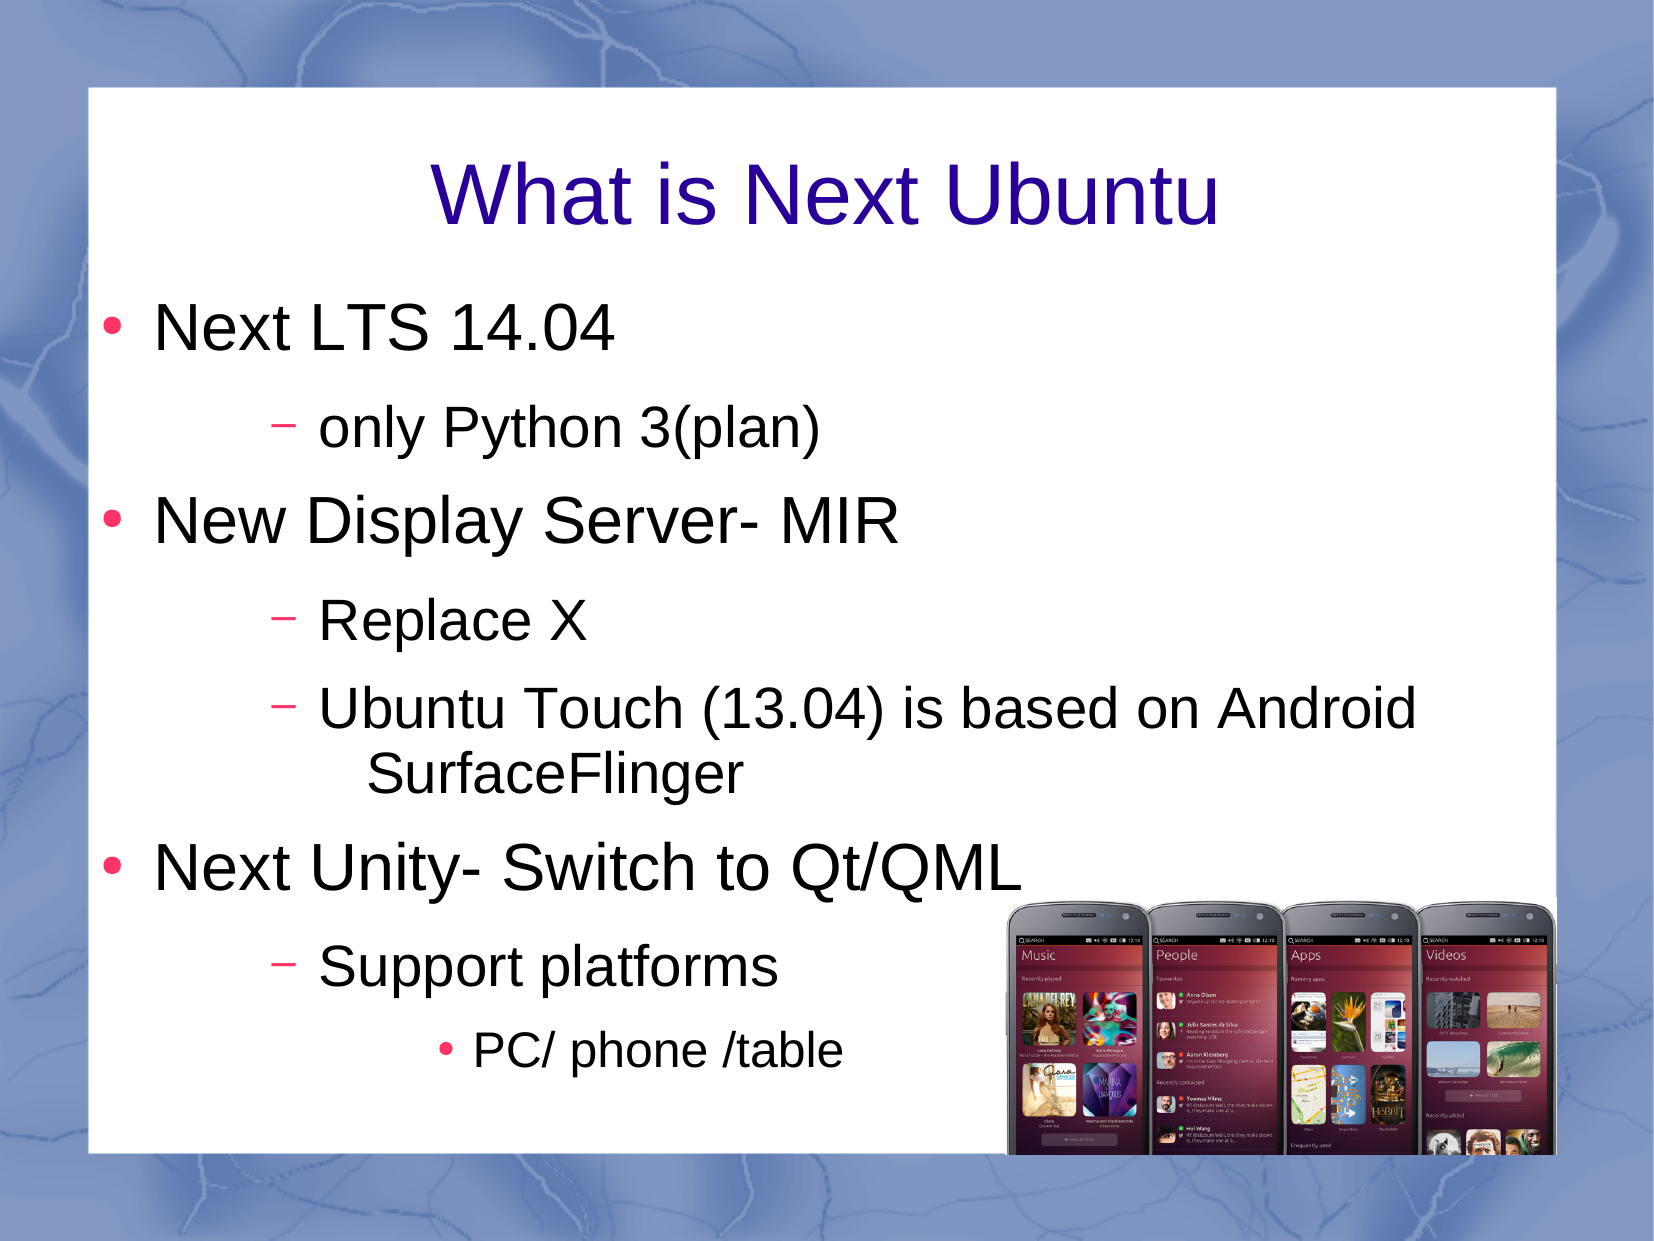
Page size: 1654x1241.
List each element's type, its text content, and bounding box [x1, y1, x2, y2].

title What is Next Ubuntu [118, 90, 1536, 290]
picture [0, 0, 1654, 1241]
list Next LTS 14.04 only Python 3(plan) New Display Server- MIR Replace X Ubuntu Touch (13.04) is based on Android SurfaceFlinger Next Unity- Switch to Qt/QML Support platforms PC/ phone /table [82, 290, 1538, 1079]
